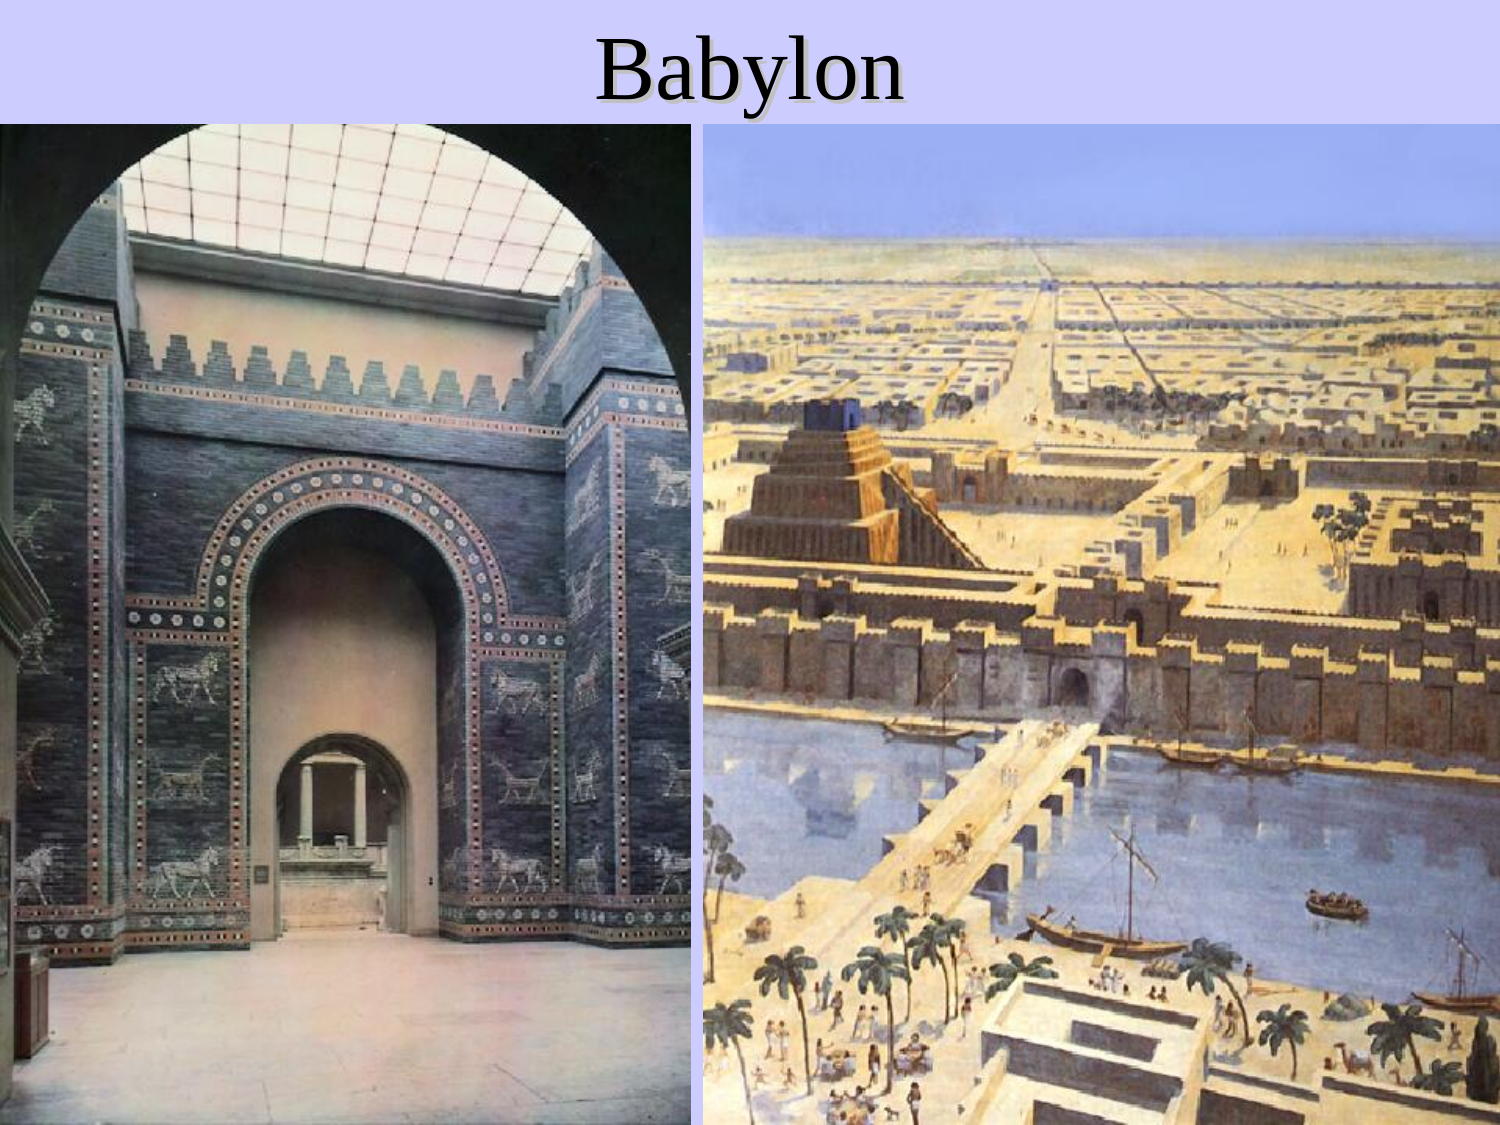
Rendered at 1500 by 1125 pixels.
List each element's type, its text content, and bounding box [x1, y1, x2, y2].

picture [0, 124, 691, 1125]
picture [703, 124, 1500, 1125]
text_box Babylon [112, 0, 1388, 125]
